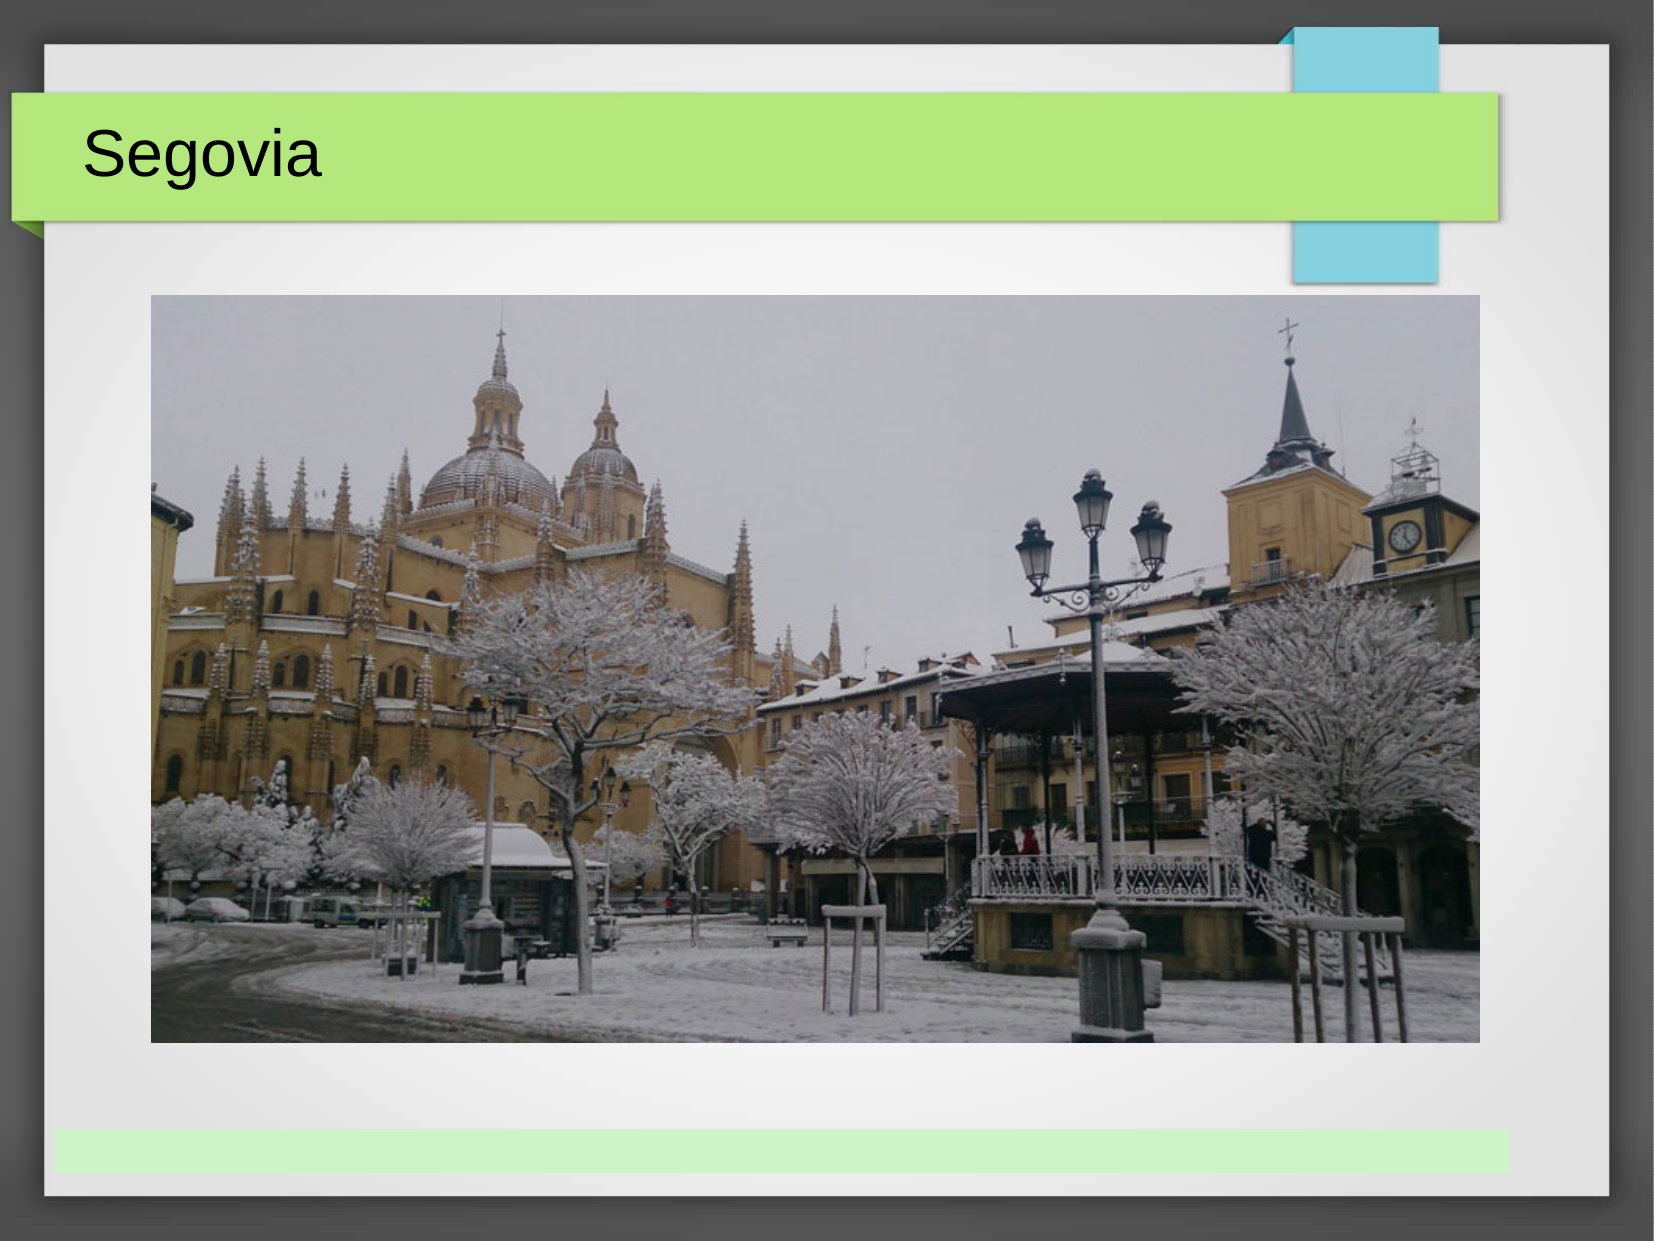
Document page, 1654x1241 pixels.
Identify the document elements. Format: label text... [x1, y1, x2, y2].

title Segovia [82, 94, 1264, 213]
picture [0, 0, 1654, 1241]
text_box [55, 1129, 1510, 1173]
